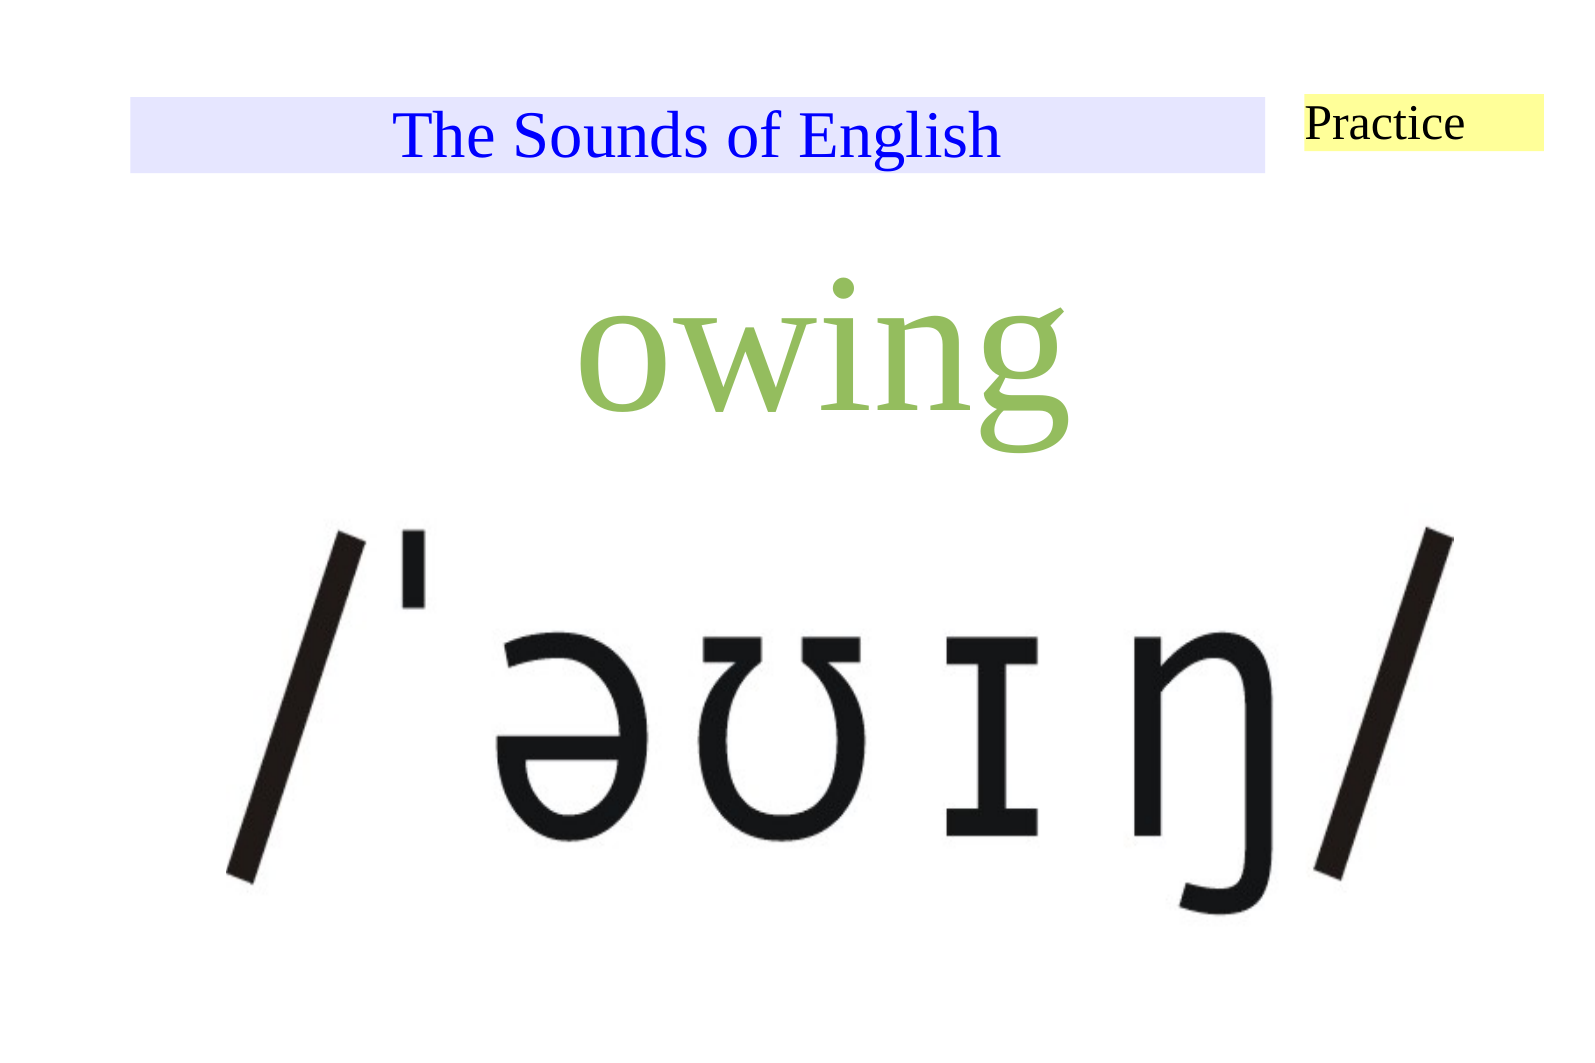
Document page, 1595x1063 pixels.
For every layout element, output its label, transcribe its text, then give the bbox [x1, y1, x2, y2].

text_box The Sounds of English [130, 97, 1266, 174]
picture [226, 473, 1454, 981]
text_box owing [548, 227, 1099, 456]
text_box Practice [1304, 94, 1544, 152]
